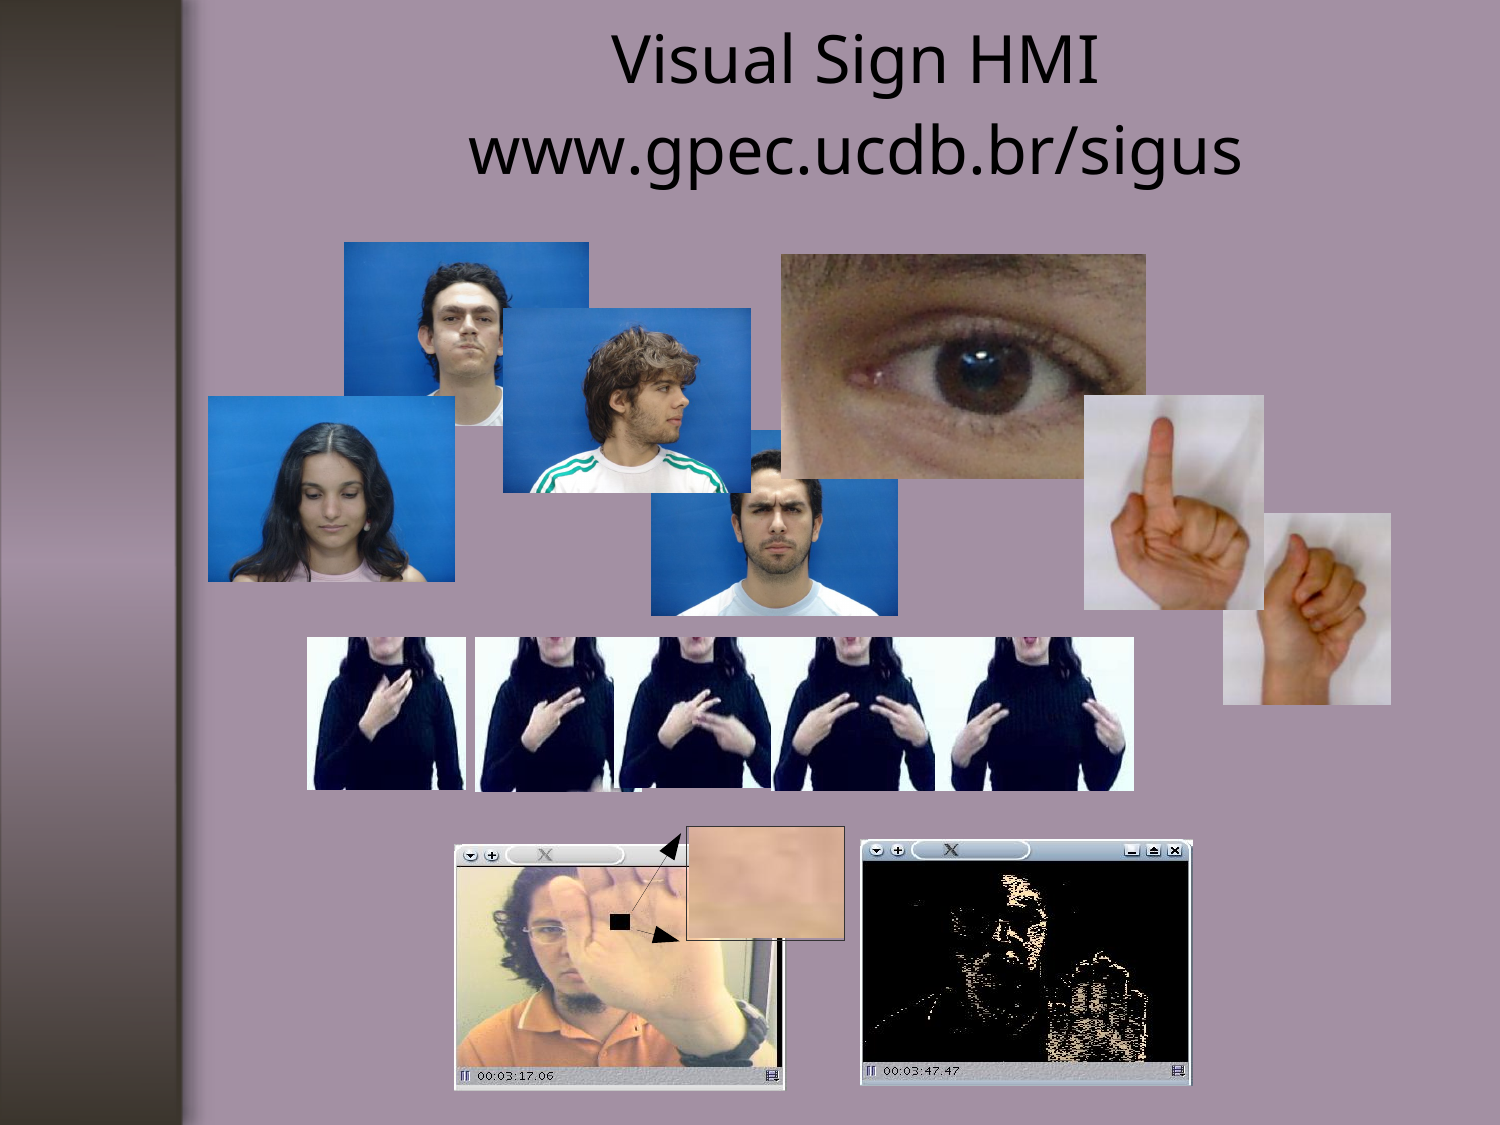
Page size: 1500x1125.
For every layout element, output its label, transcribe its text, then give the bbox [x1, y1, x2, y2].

picture [0, 0, 1500, 1125]
title Visual Sign HMI www.gpec.ucdb.br/sigus [206, 9, 1500, 198]
